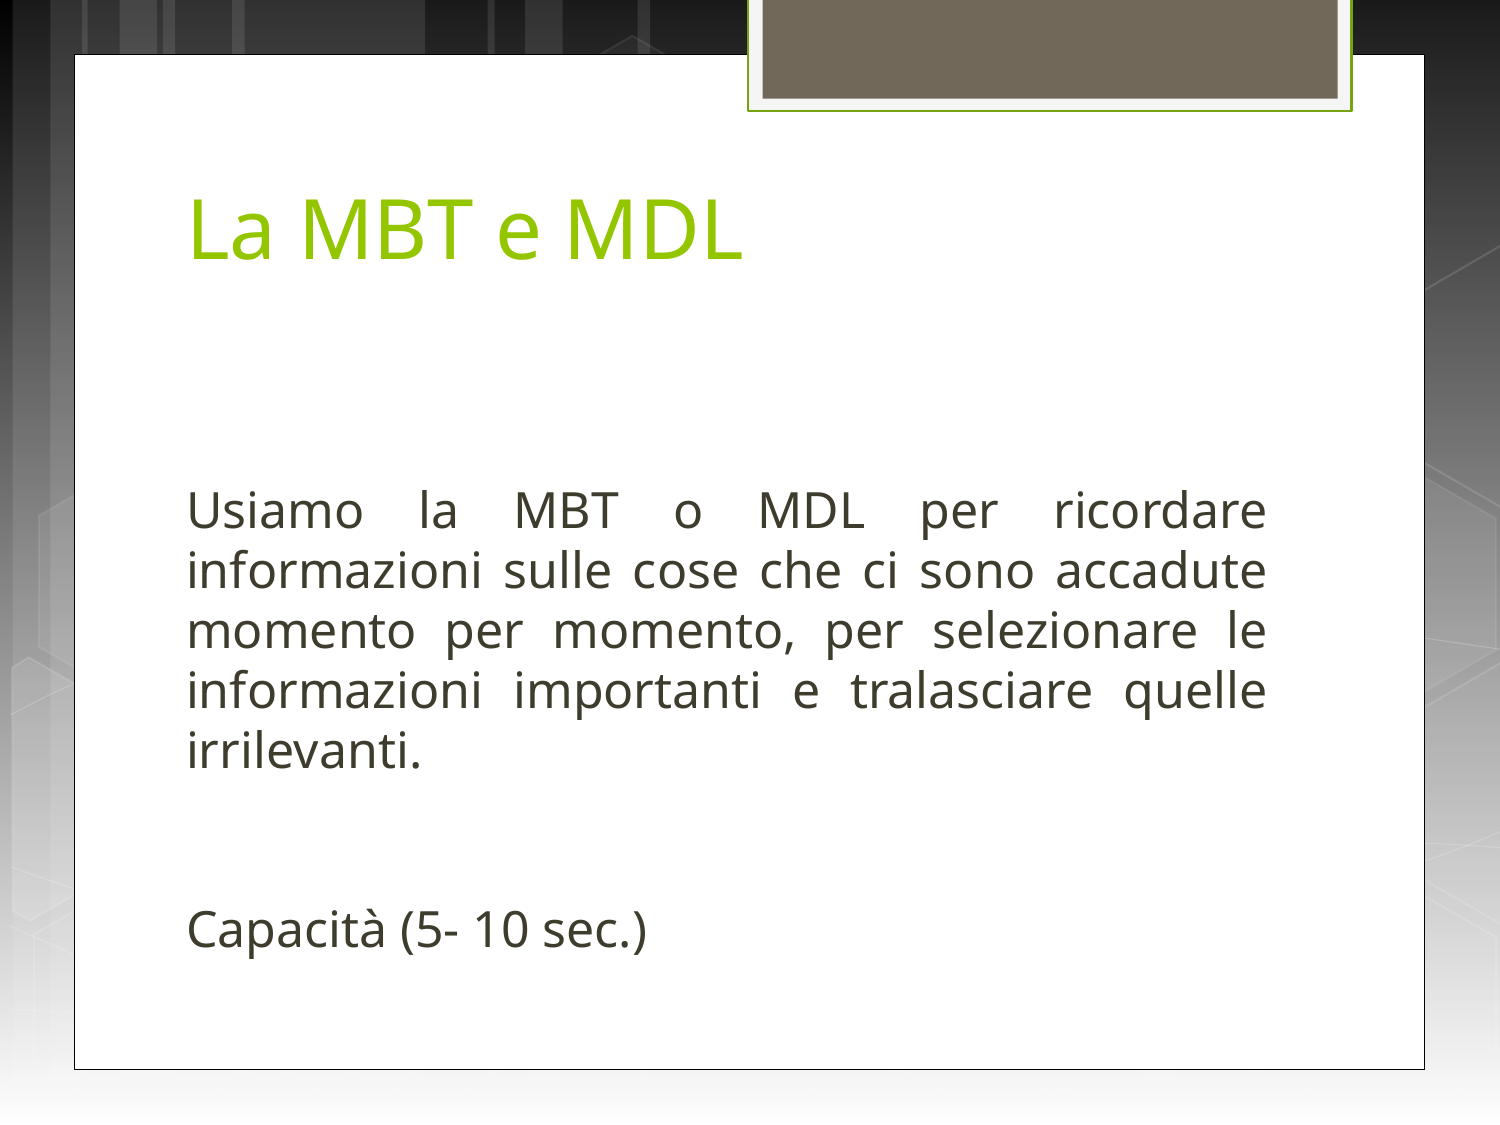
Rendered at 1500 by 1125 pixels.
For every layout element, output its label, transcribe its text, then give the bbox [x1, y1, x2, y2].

title La MBT e MDL [171, 168, 1324, 357]
list Usiamo la MBT o MDL per ricordare informazioni sulle cose che ci sono accadute momento per momento, per selezionare le informazioni importanti e tralasciare quelle irrilevanti. Capacità (5- 10 sec.) [171, 381, 1283, 957]
